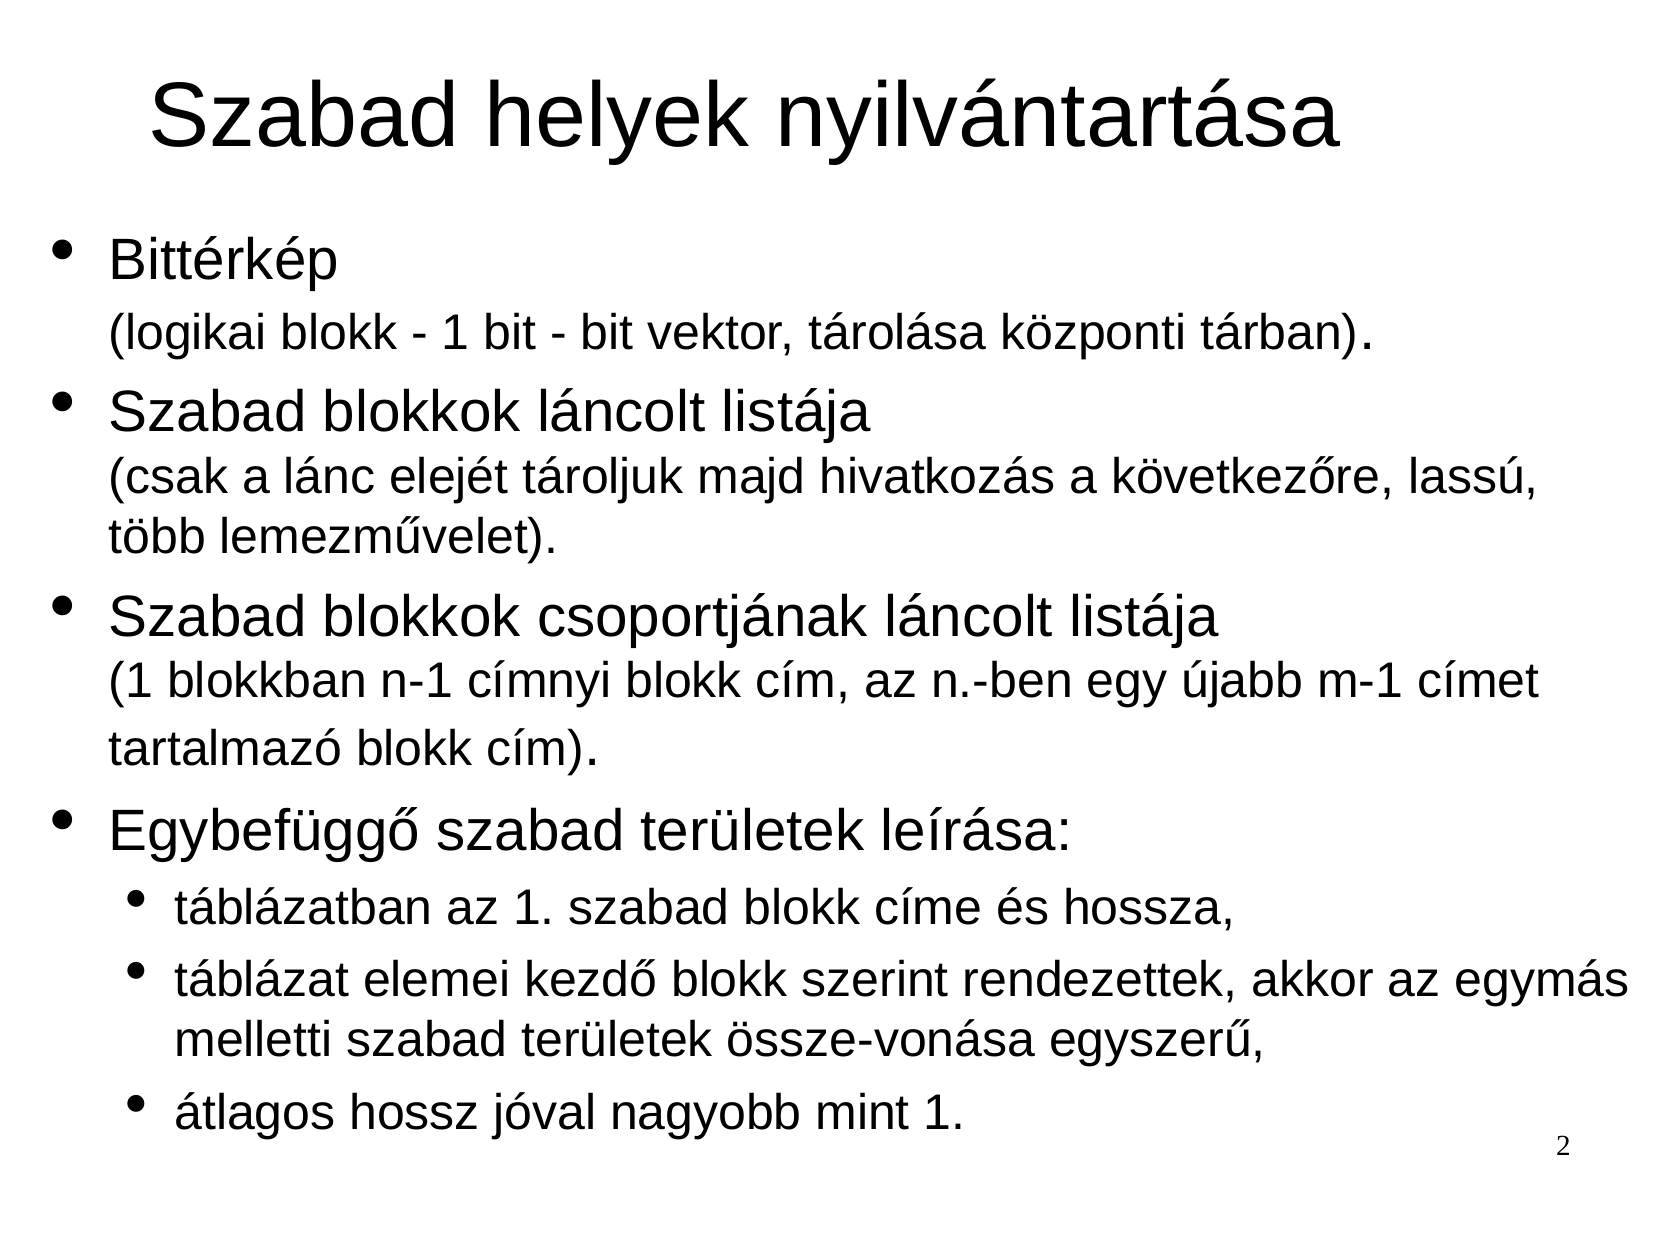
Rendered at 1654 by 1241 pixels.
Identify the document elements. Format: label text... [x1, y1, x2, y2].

title Szabad helyek nyilvántartása [37, 6, 1444, 213]
list Bittérkép (logikai blokk - 1 bit - bit vektor, tárolása központi tárban). Szabad blokkok láncolt listája (csak a lánc elejét tároljuk majd hivatkozás a következőre, lassú, több lemezművelet). Szabad blokkok csoportjának láncolt listája (1 blokkban n-1 címnyi blokk cím, az n.-ben egy újabb m-1 címet tartalmazó blokk cím). Egybefüggő szabad területek leírása: táblázatban az 1. szabad blokk címe és hossza, táblázat elemei kezdő blokk szerint rendezettek, akkor az egymás melletti szabad területek össze-vonása egyszerű, átlagos hossz jóval nagyobb mint 1. [37, 213, 1654, 1241]
